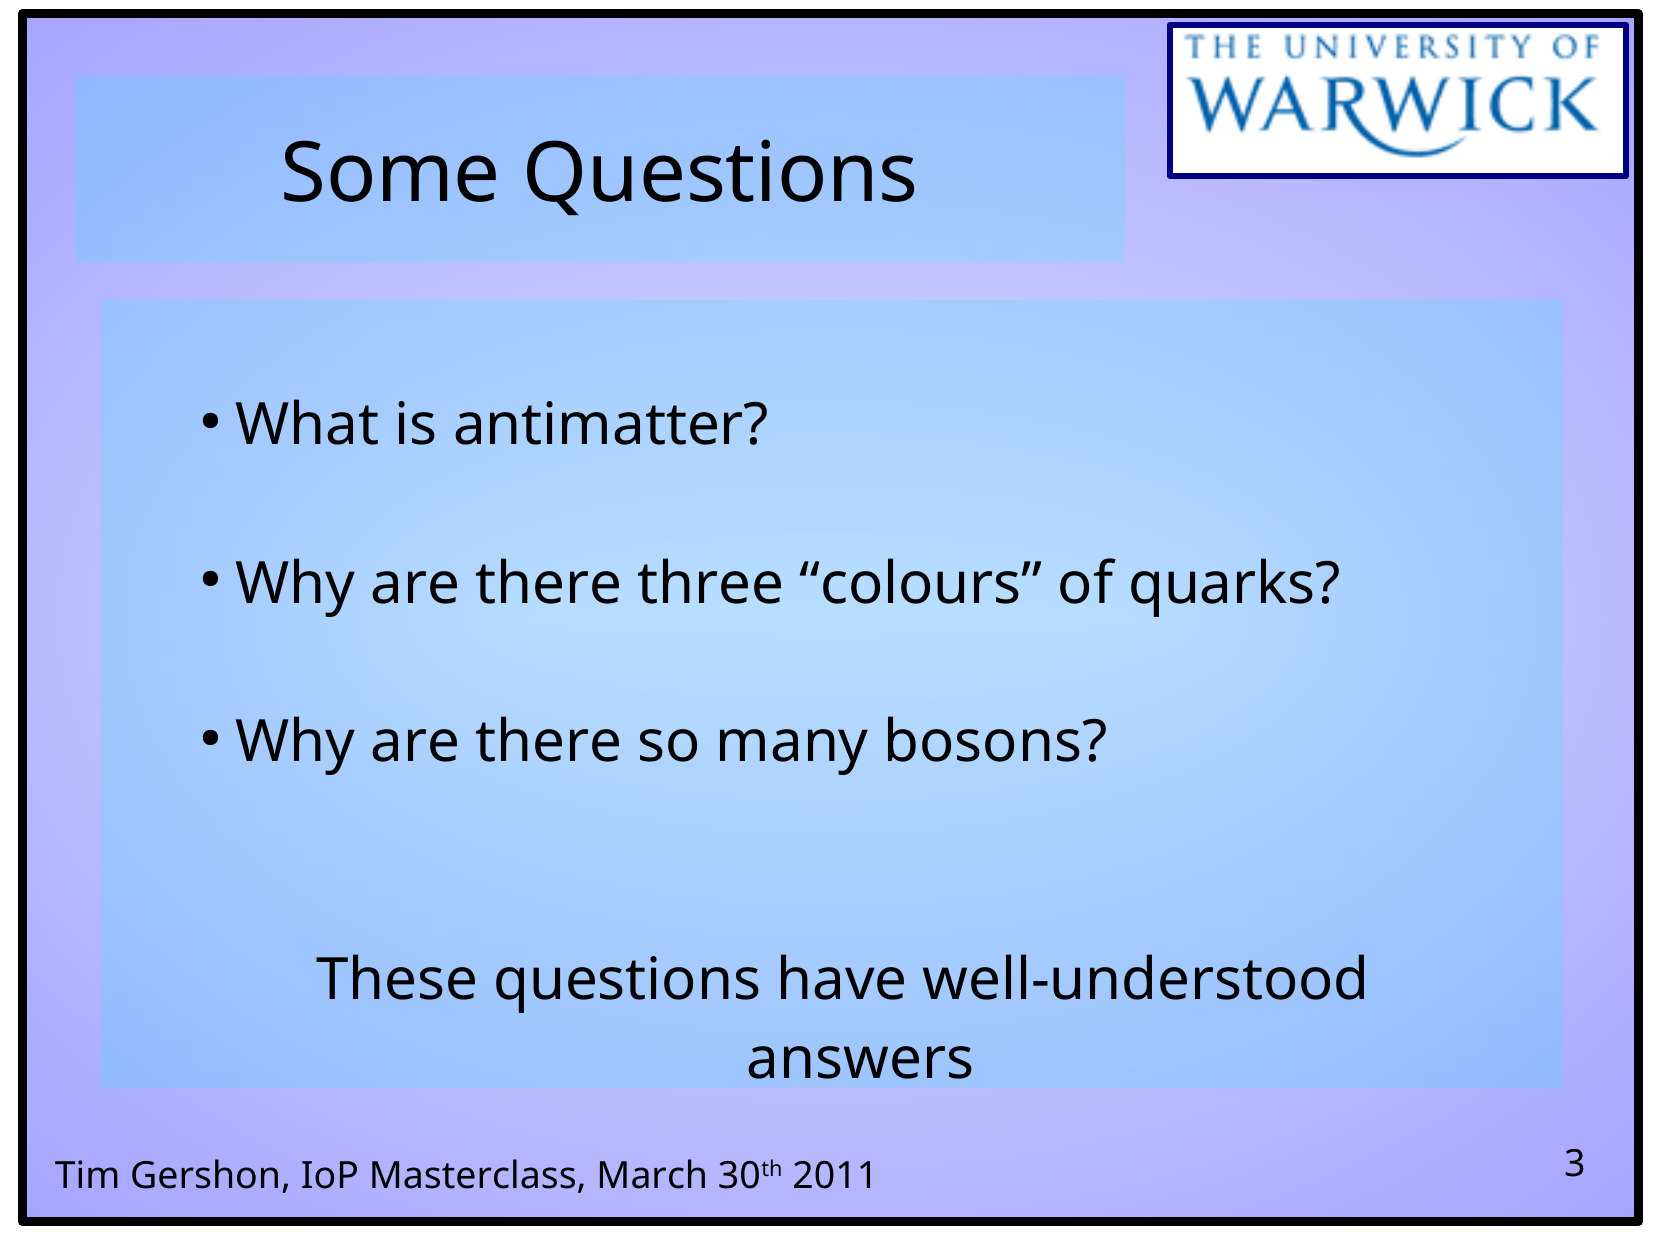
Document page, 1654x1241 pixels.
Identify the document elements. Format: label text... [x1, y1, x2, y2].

text_box <number> [1537, 1125, 1613, 1201]
picture [1172, 27, 1623, 174]
text_box What is antimatter? Why are there three “colours” of quarks? Why are there so many bosons? These questions have well-understood answers [150, 375, 1501, 954]
text_box Tim Gershon, IoP Masterclass, March 30th 2011 [72, 1136, 861, 1212]
text_box [22, 13, 1639, 1222]
text_box Some Questions [75, 75, 1126, 263]
